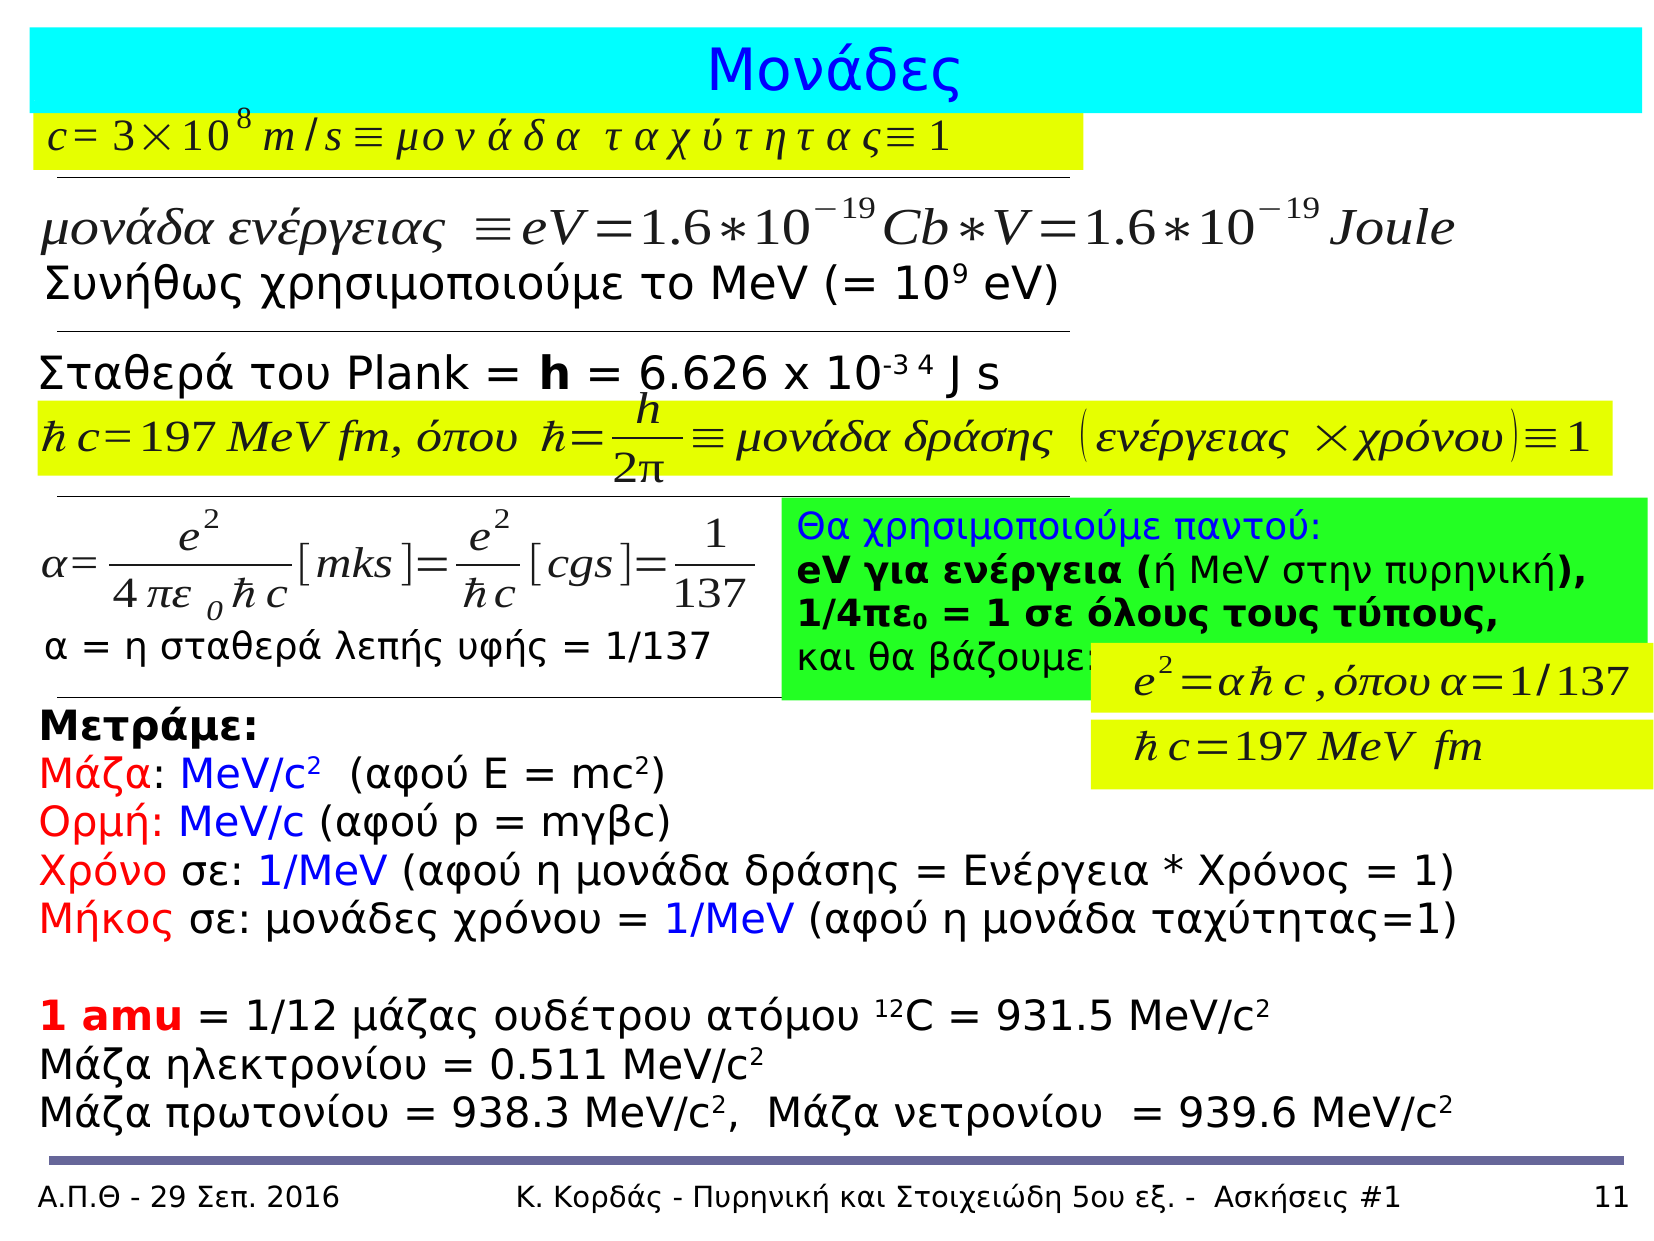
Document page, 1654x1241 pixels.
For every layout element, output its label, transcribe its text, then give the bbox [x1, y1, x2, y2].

chart [1120, 649, 1647, 708]
chart [22, 189, 1480, 260]
text_box Συνήθως χρησιμοποιούμε το MeV (= 109 eV) [27, 249, 1453, 319]
title Μονάδες [29, 27, 1643, 114]
text_box Σταθερά του Plank = h = 6.626 x 10-3 4 J s [21, 339, 1016, 410]
text_box Θα χρησιμοποιούμε παντού: eV για ενέργεια (ή MeV στην πυρηνική), 1/4πε0 = 1 σε όλους τους τύπους, και θα βάζουμε: [781, 497, 1648, 701]
text_box [1090, 642, 1654, 713]
chart [27, 381, 1609, 497]
text_box [1609, 400, 1613, 476]
text_box [1090, 719, 1654, 790]
chart [1120, 720, 1502, 773]
text_box Μετράμε: Μάζα: MeV/c2 (αφού Ε = mc2) Ορμή: MeV/c (αφού p = mγβc) Χρόνο σε: 1/MeV (αφού η μονάδα δράσης = Ενέργεια * Xρόνος = 1) Μήκος σε: μονάδες χρόνου = 1/MeV (αφού η μονάδα ταχύτητας=1) 1 amu = 1/12 μάζας ουδέτρου ατόμου 12C = 931.5 MeV/c2 Mάζα ηλεκτρονίου = 0.511 MeV/c2 Μάζα πρωτονίου = 938.3 MeV/c2, Μάζα νετρονίου = 939.6 MeV/c2 [23, 693, 1639, 1154]
chart [34, 100, 983, 173]
text_box [983, 114, 1084, 170]
text_box α = η σταθερά λεπής υφής = 1/137 [29, 617, 753, 677]
chart [28, 501, 776, 629]
